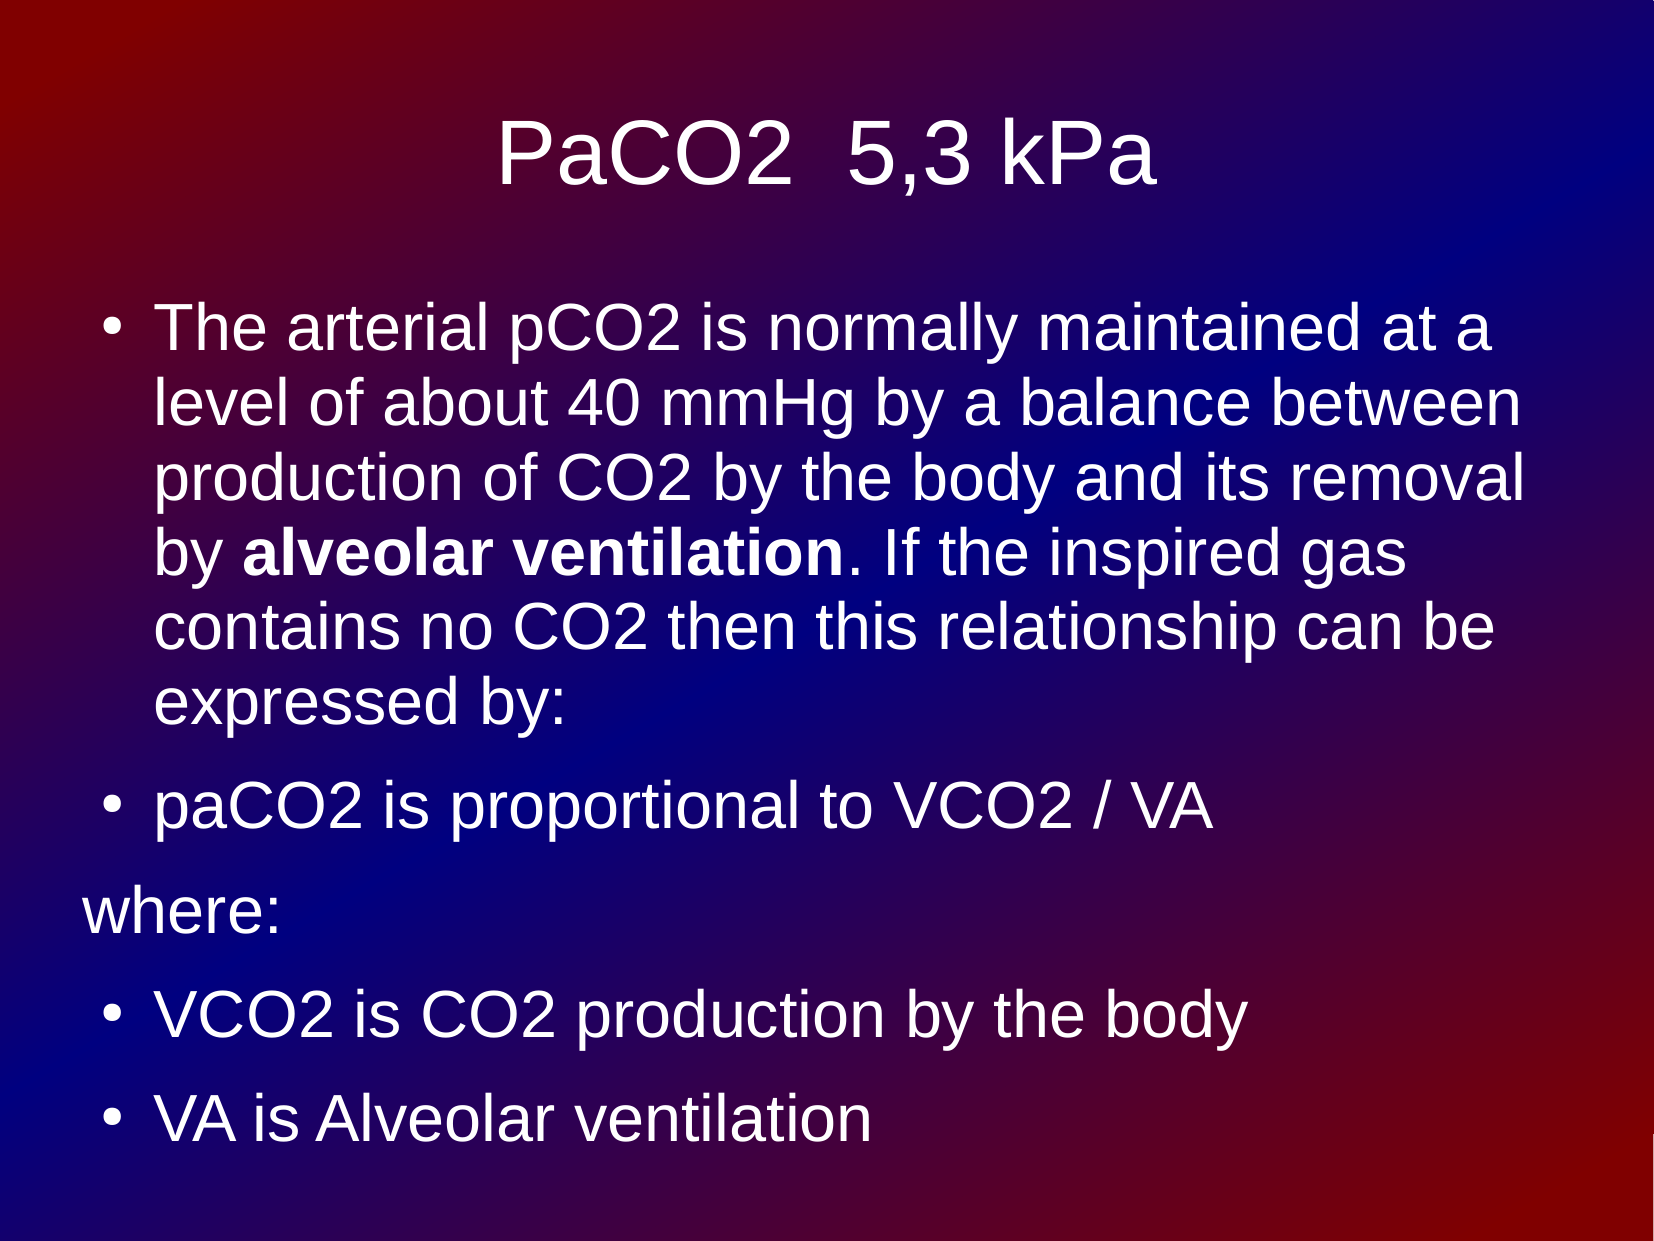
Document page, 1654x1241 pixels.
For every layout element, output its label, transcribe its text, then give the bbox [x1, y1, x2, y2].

title PaCO2 5,3 kPa [82, 56, 1571, 250]
list The arterial pCO2 is normally maintained at a level of about 40 mmHg by a balance between production of CO2 by the body and its removal by alveolar ventilation. If the inspired gas contains no CO2 then this relationship can be expressed by: paCO2 is proportional to VCO2 / VA where: VCO2 is CO2 production by the body VA is Alveolar ventilation [82, 290, 1571, 1157]
